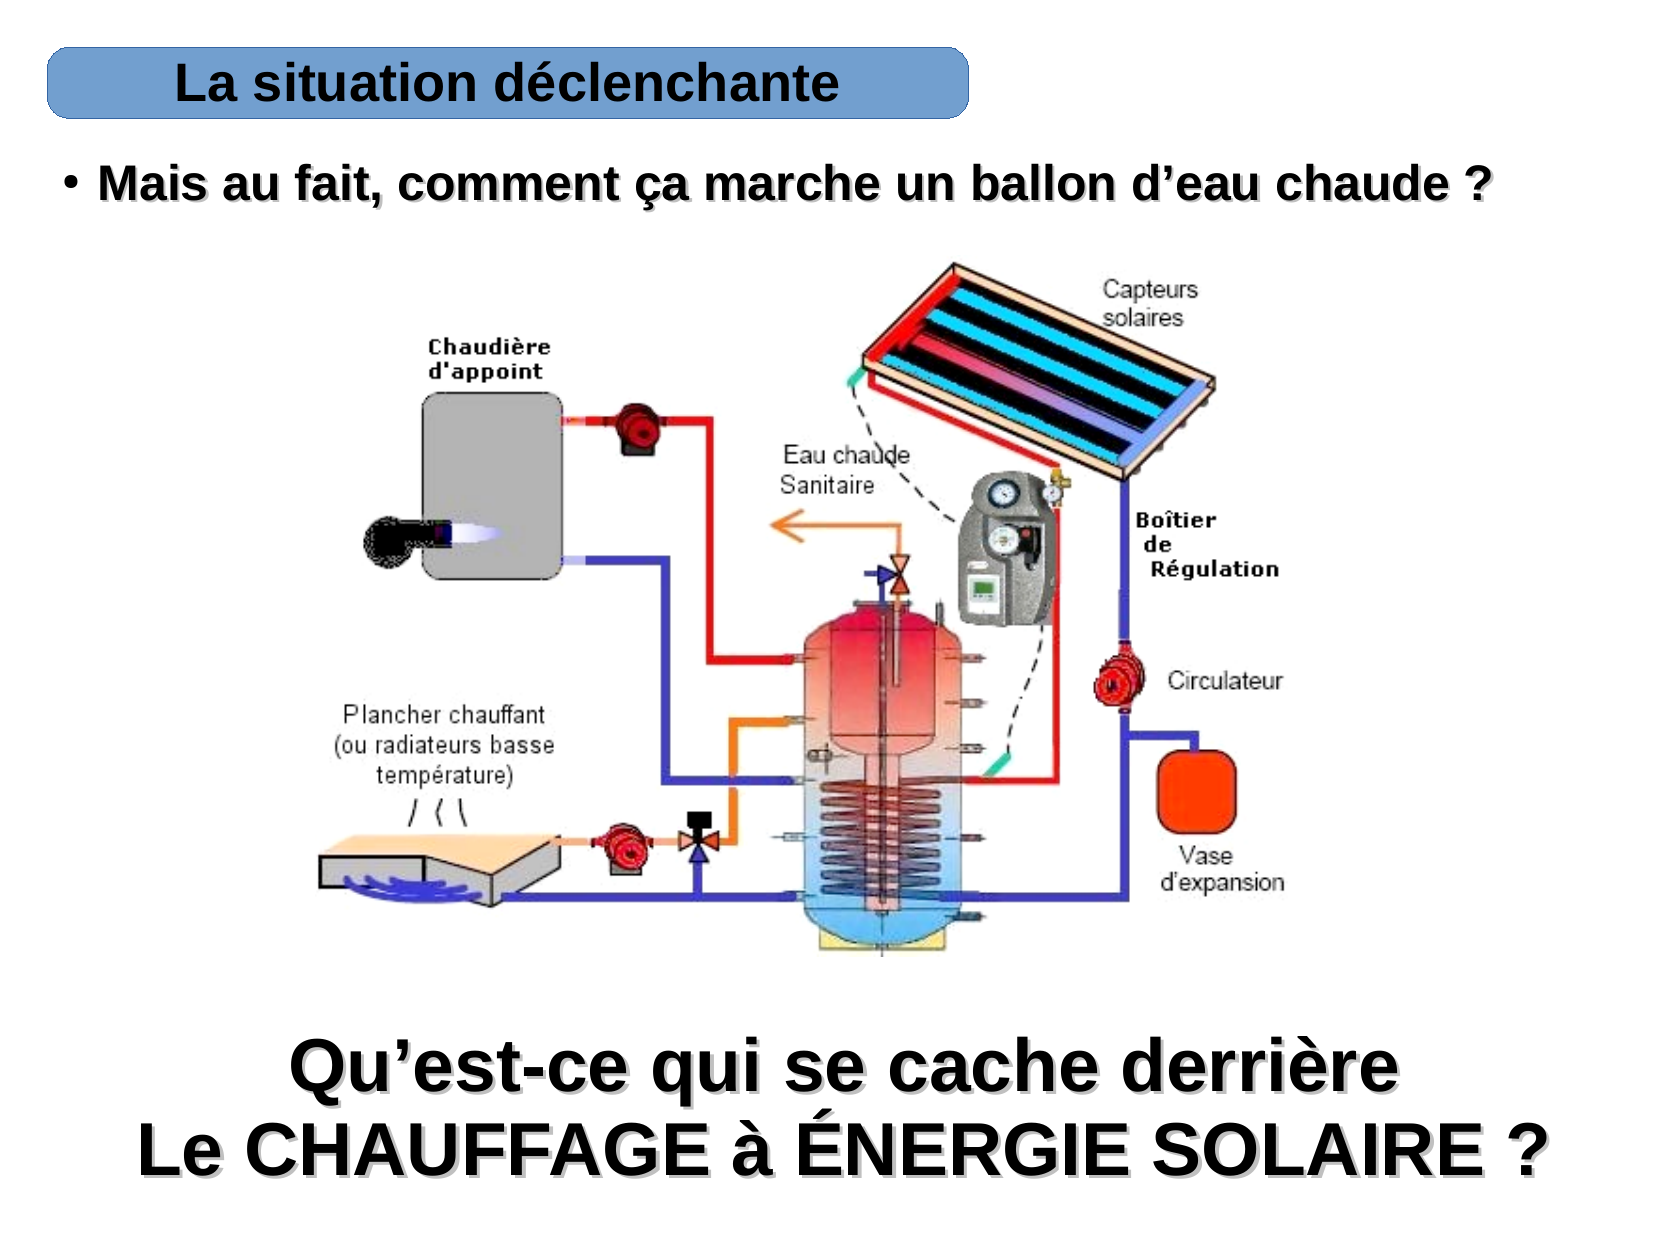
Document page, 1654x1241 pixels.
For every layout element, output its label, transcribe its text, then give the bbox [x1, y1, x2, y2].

text_box Qu’est-ce qui se cache derrière Le CHAUFFAGE à ÉNERGIE SOLAIRE ? [118, 1015, 1571, 1199]
text_box Mais au fait, comment ça marche un ballon d’eau chaude ? [47, 147, 1595, 219]
text_box La situation déclenchante [47, 47, 969, 119]
picture [315, 255, 1288, 957]
